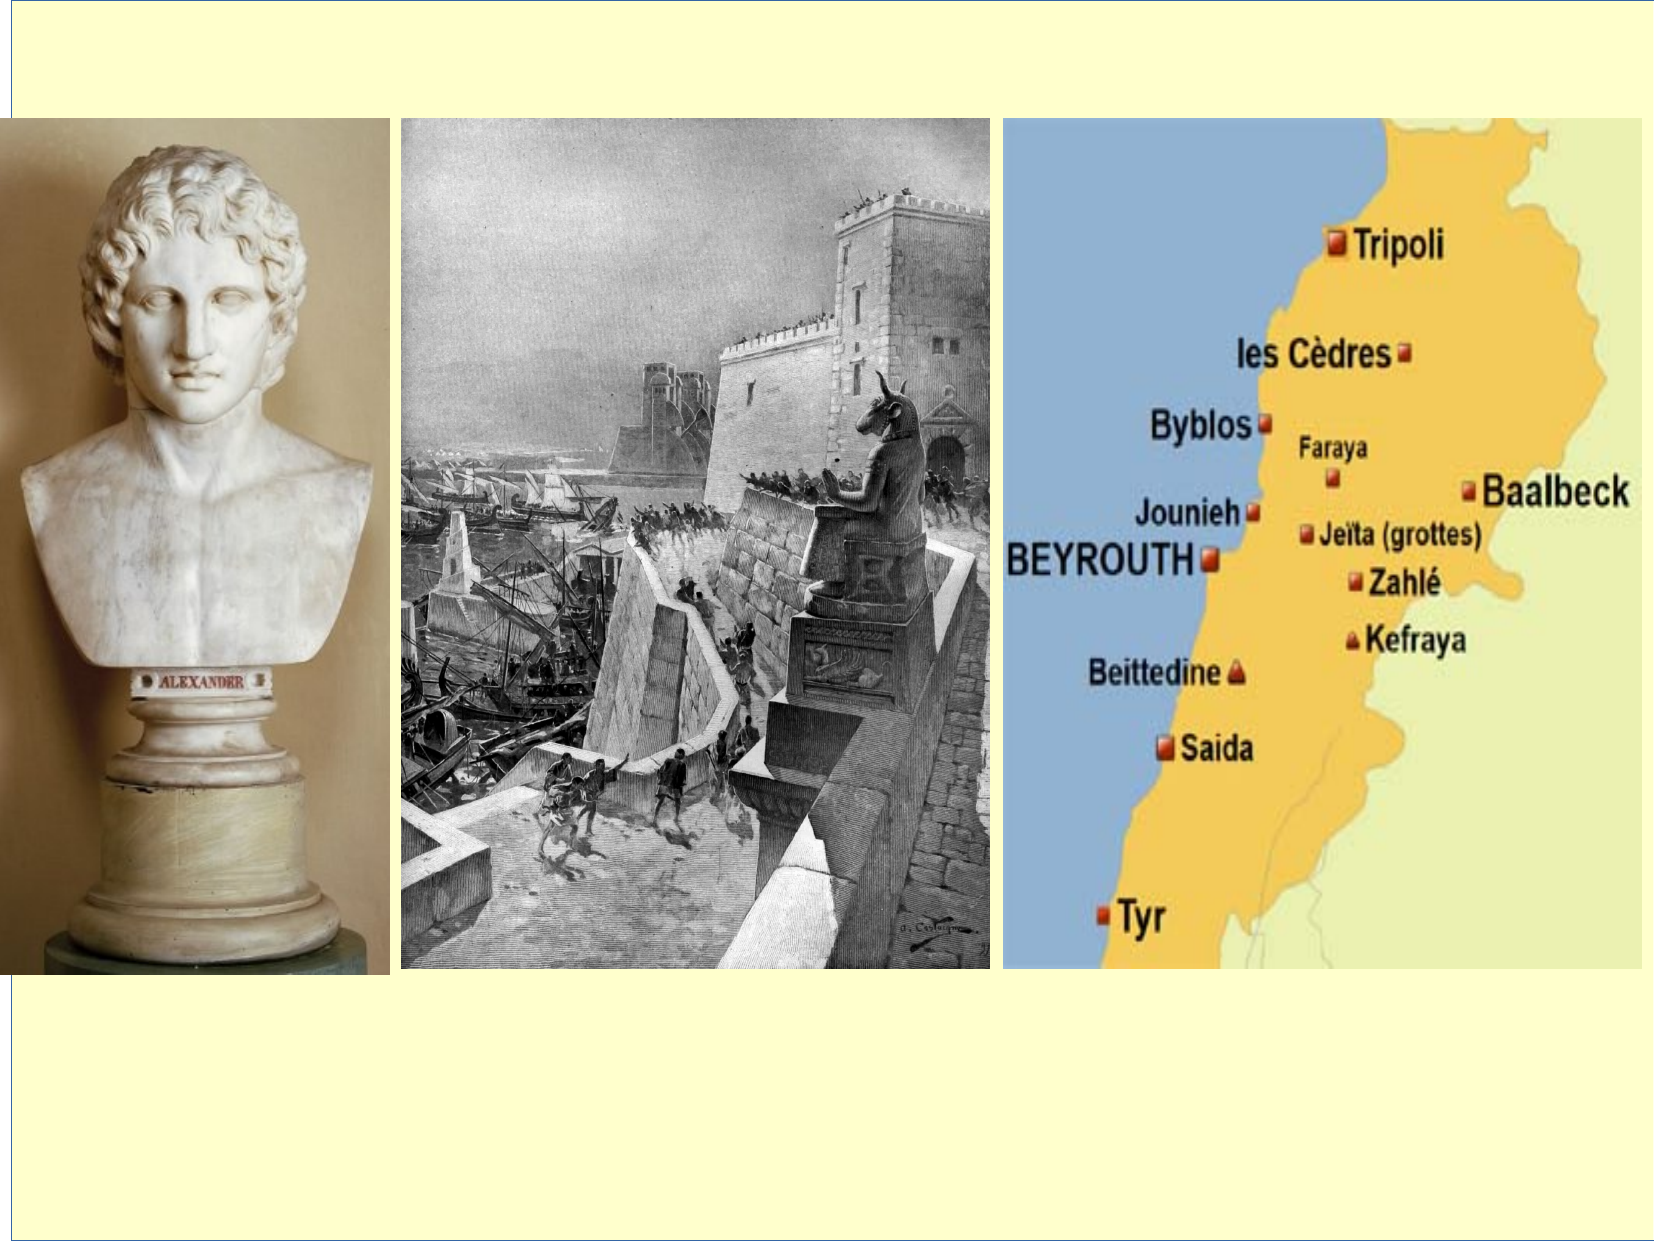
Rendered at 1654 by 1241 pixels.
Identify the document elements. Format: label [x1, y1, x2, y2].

picture [1003, 118, 1642, 969]
text_box [11, 0, 1654, 1241]
picture [0, 118, 390, 975]
picture [401, 118, 990, 969]
